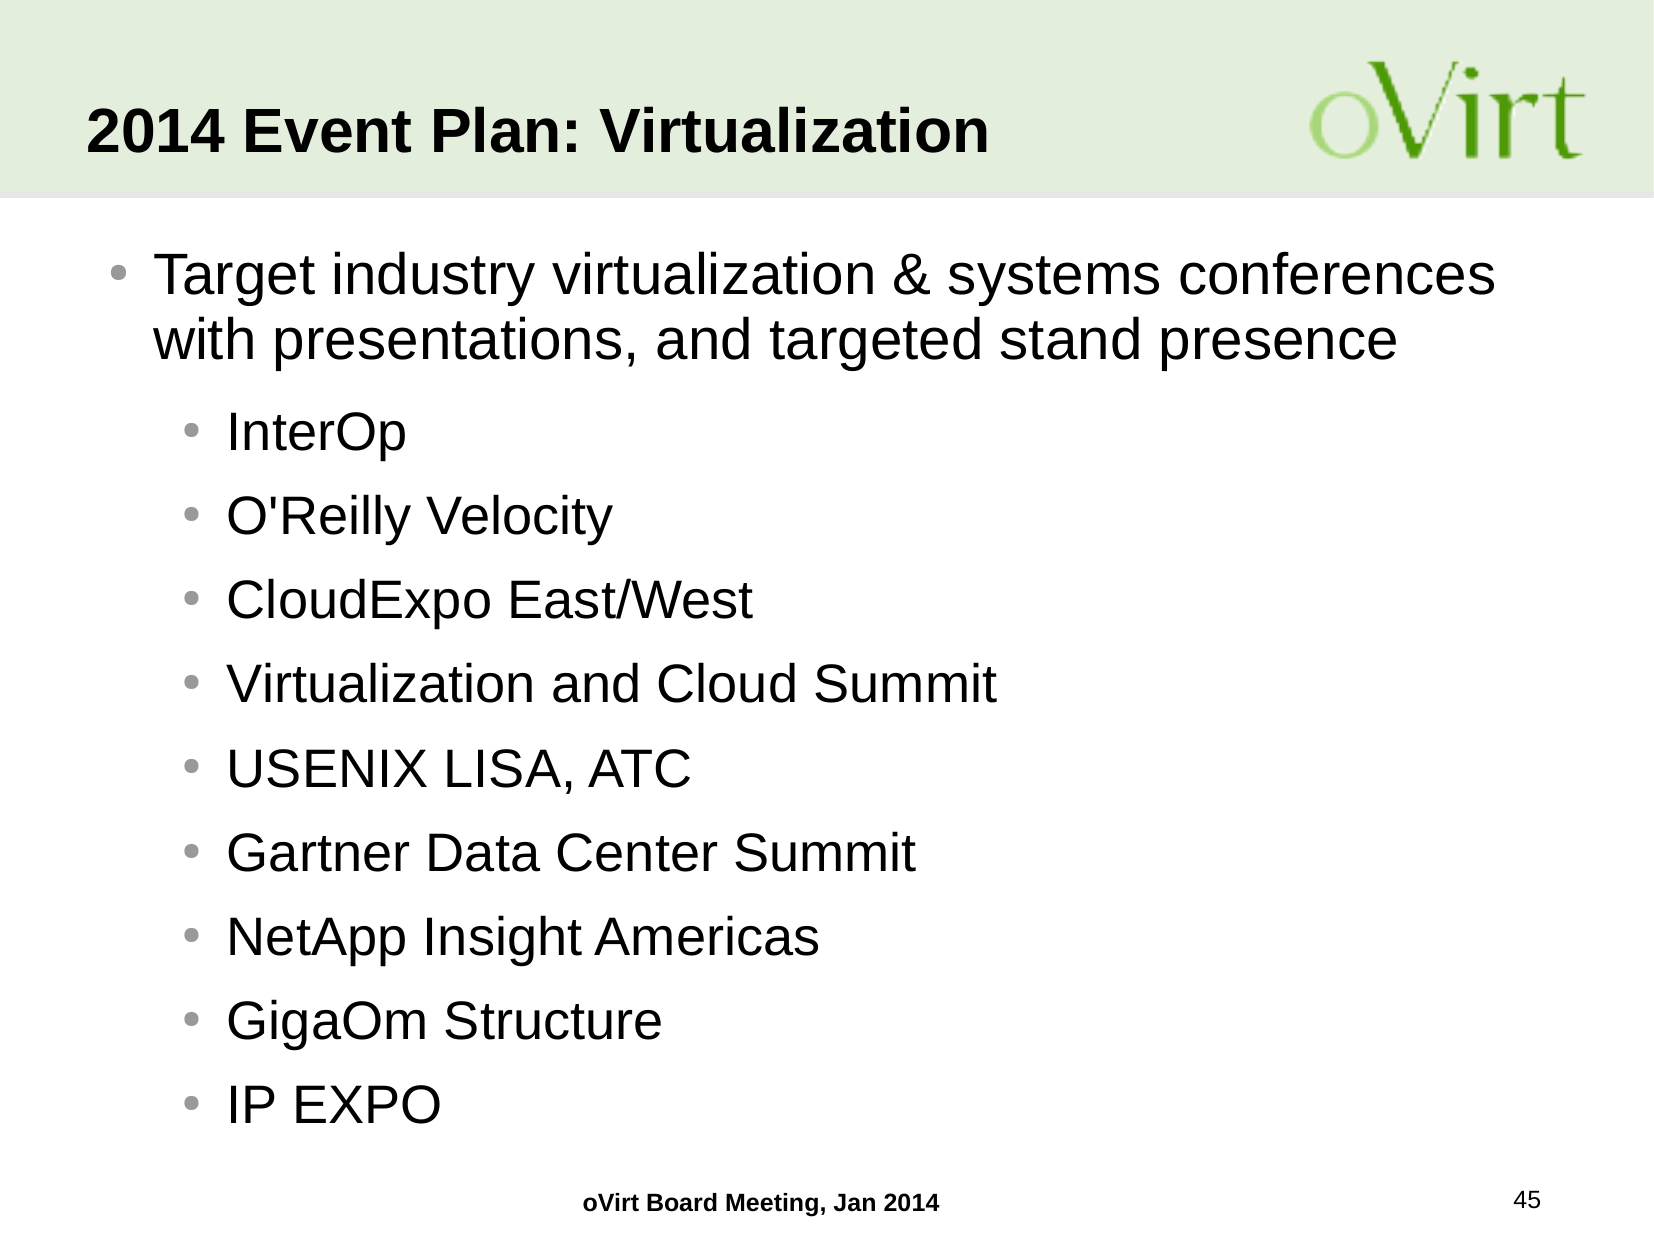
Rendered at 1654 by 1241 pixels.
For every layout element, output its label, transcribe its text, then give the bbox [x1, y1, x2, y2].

picture [1307, 36, 1613, 180]
title 2014 Event Plan: Virtualization [86, 36, 1307, 225]
list Target industry virtualization & systems conferences with presentations, and targeted stand presence InterOp O'Reilly Velocity CloudExpo East/West Virtualization and Cloud Summit USENIX LISA, ATC Gartner Data Center Summit NetApp Insight Americas GigaOm Structure IP EXPO [93, 241, 1582, 1136]
